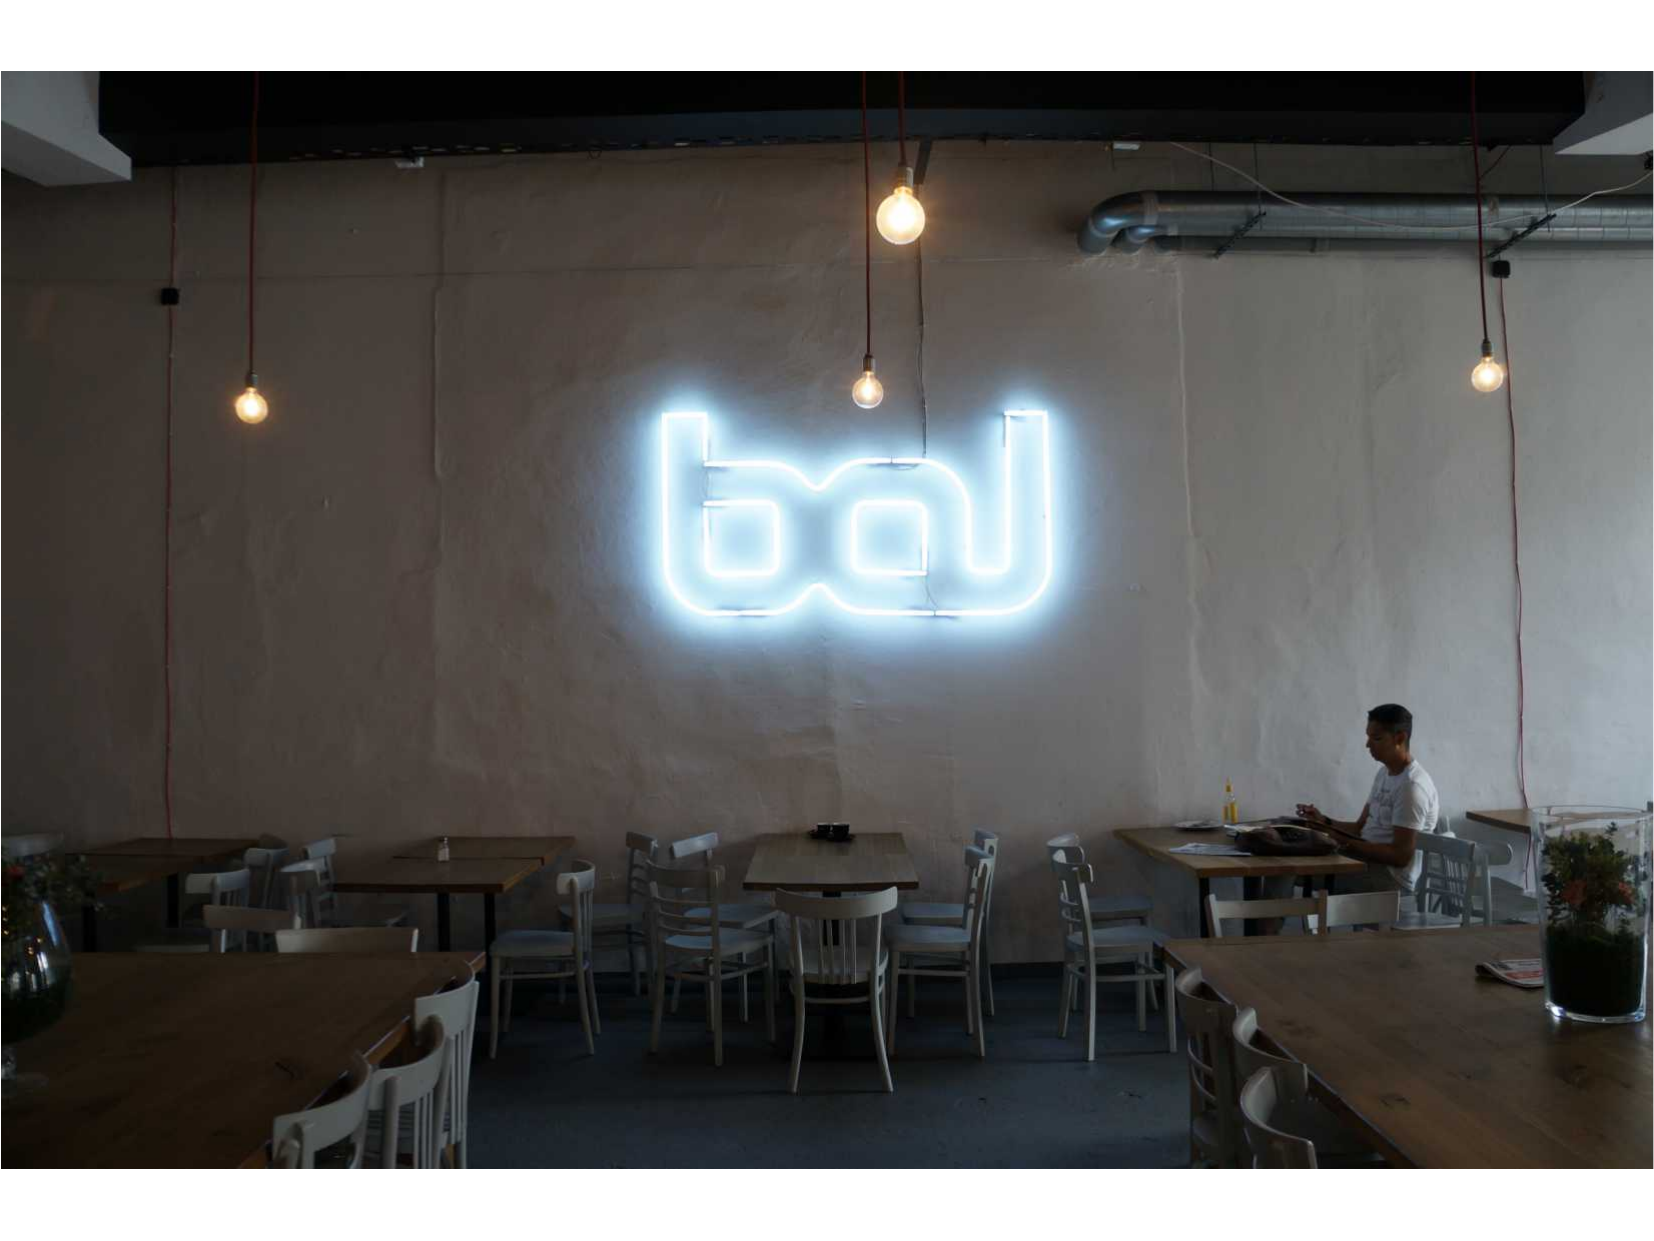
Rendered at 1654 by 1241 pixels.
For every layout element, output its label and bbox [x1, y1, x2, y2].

picture [1, 71, 1654, 1169]
